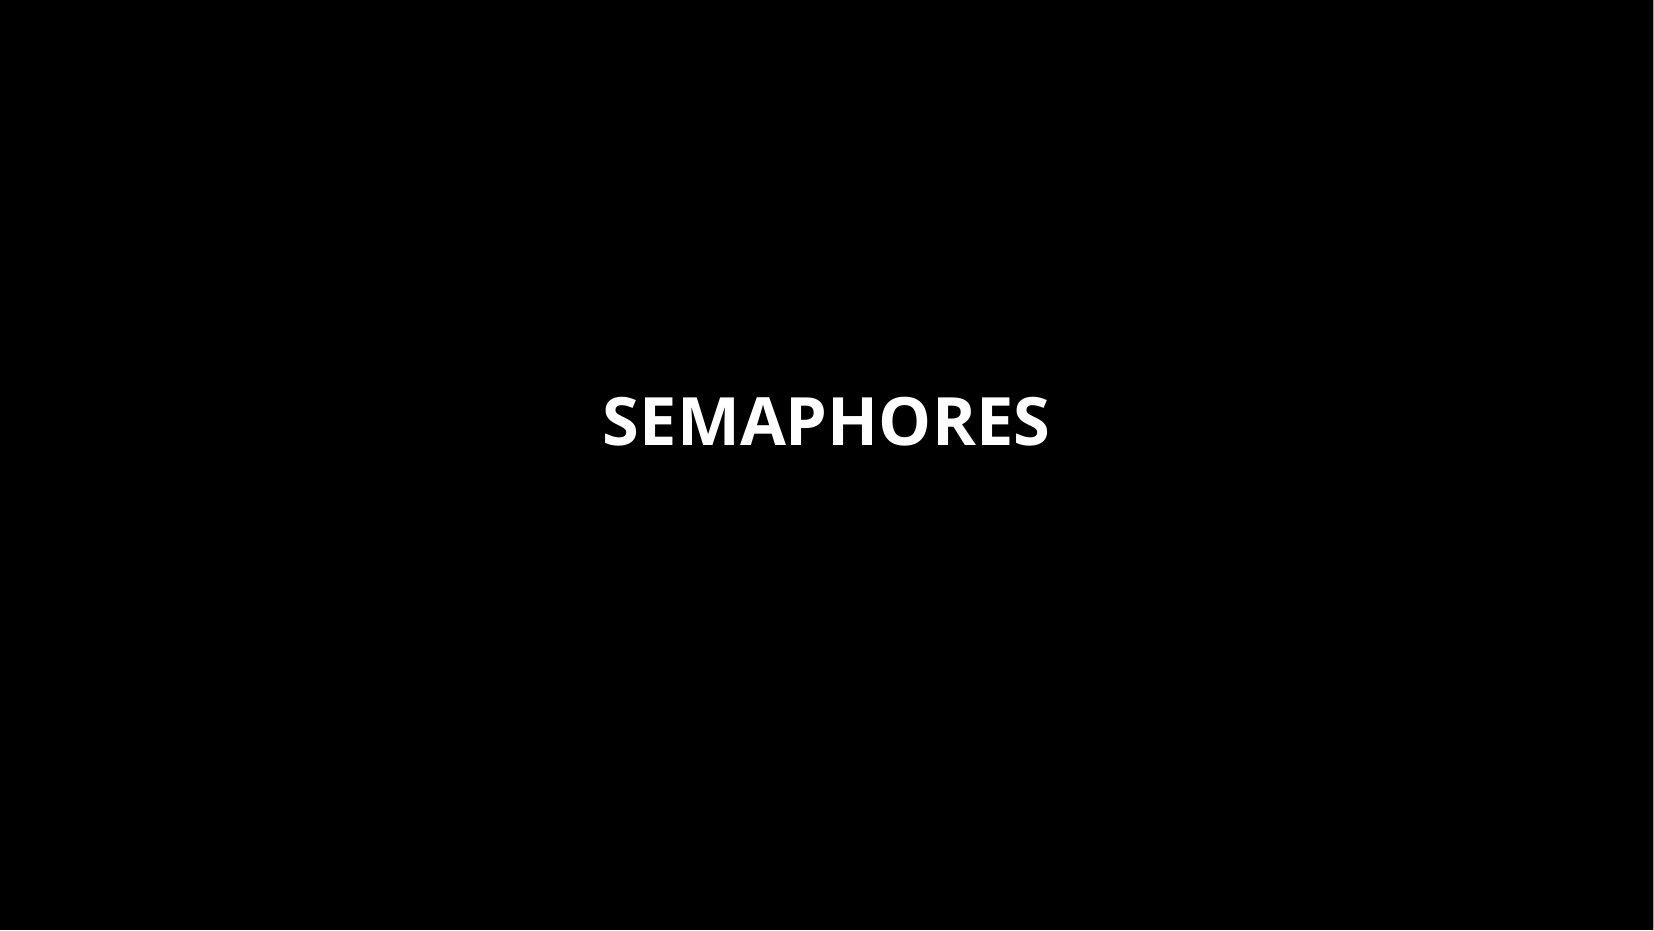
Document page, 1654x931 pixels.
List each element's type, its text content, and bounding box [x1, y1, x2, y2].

subtitle SEMAPHORES [82, 105, 1571, 825]
